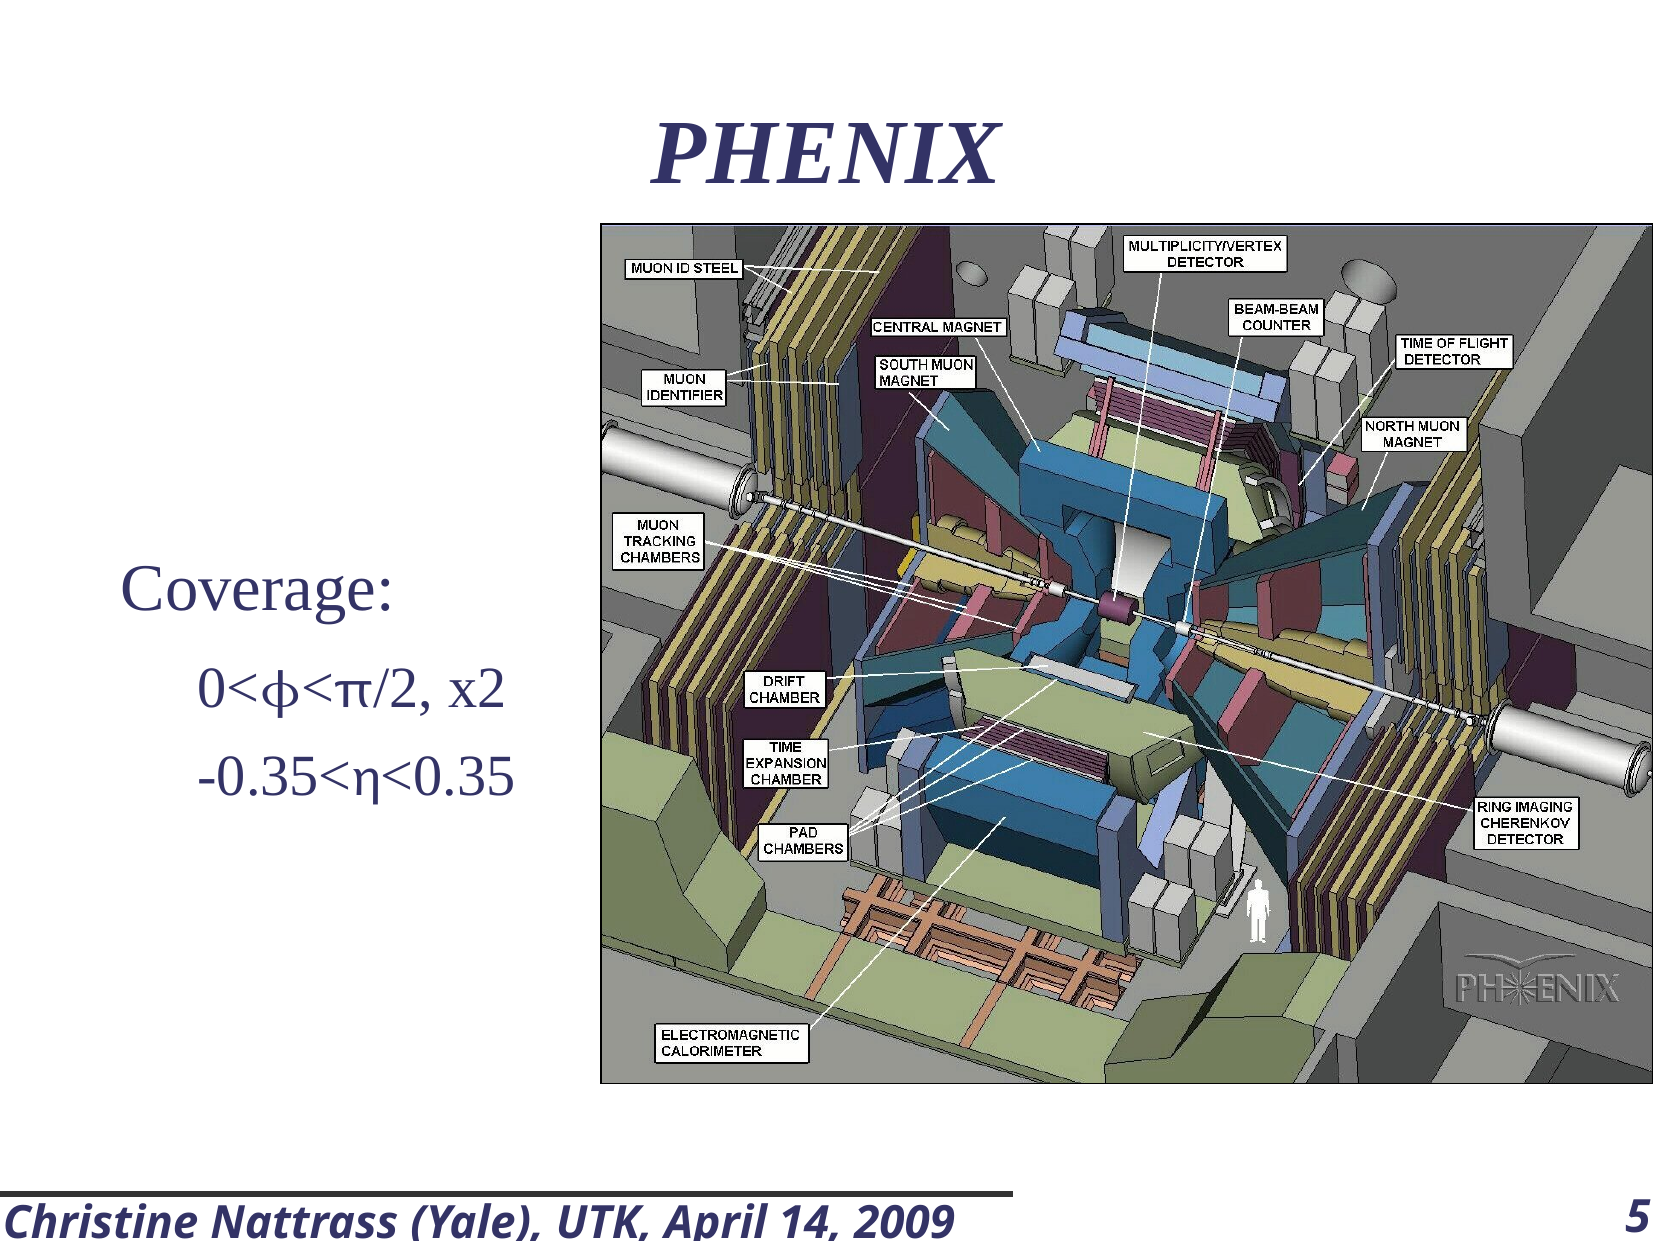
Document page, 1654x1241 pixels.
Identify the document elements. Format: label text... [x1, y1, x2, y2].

list Coverage: 0<</2, x2 -0.35<<0.35 [102, 551, 638, 848]
picture [601, 224, 1652, 1083]
title PHENIX [82, 49, 1571, 257]
